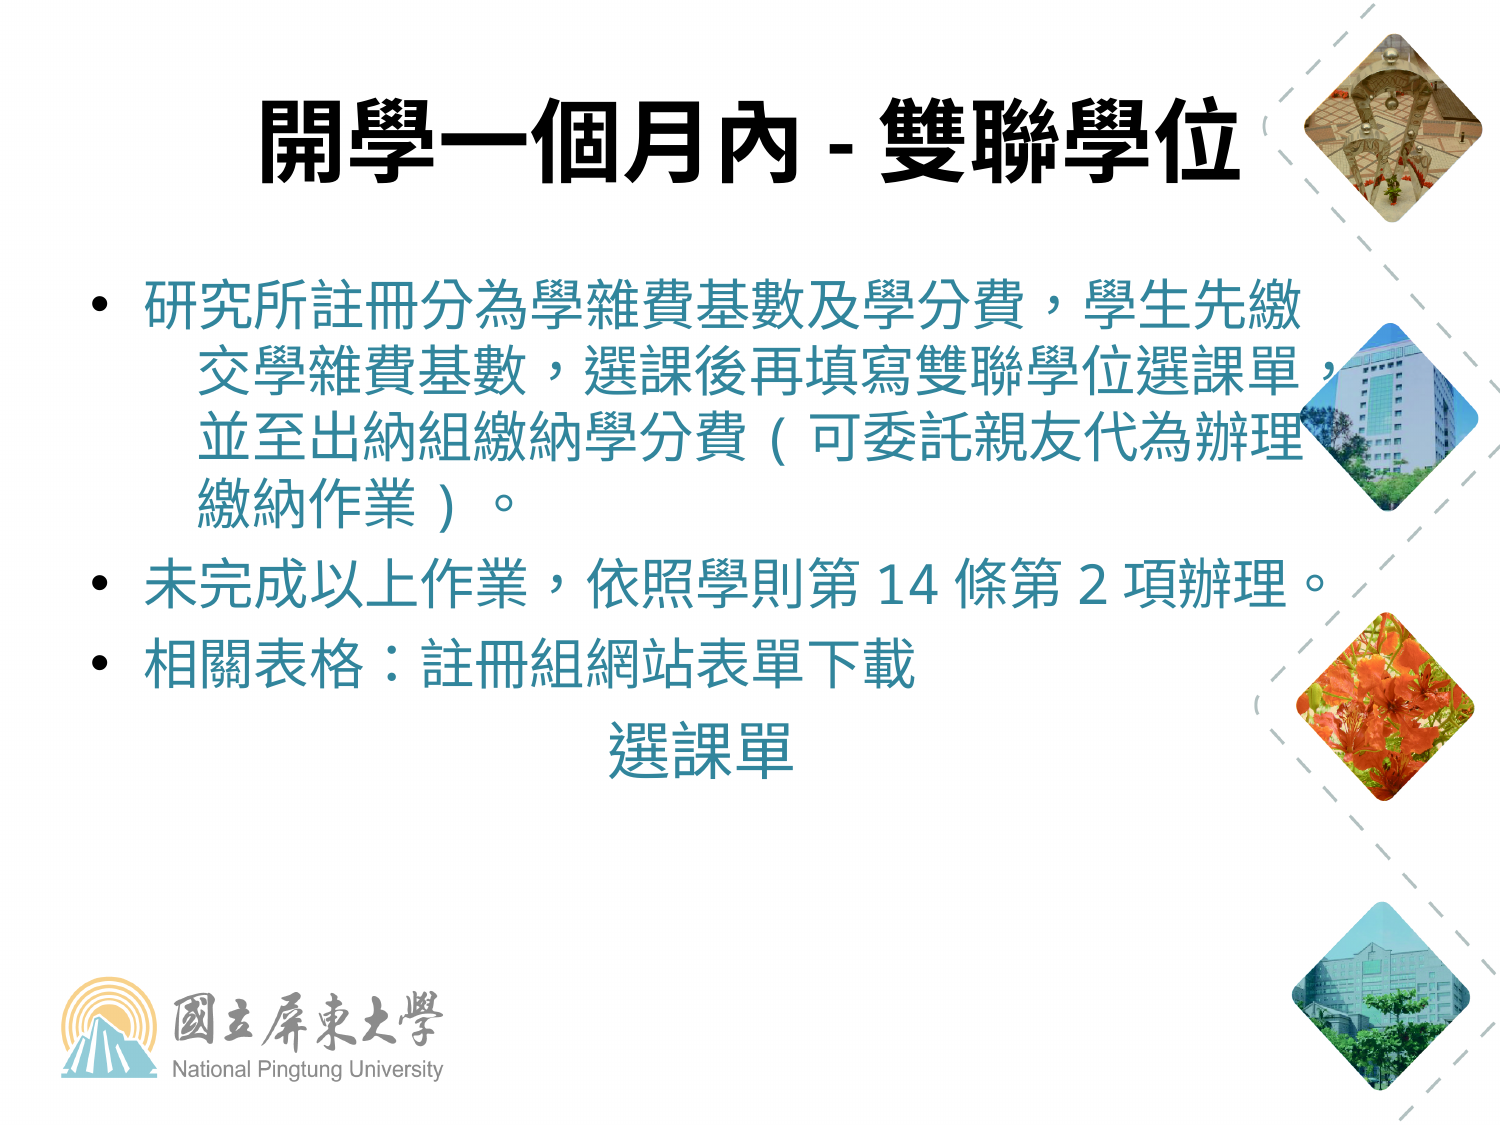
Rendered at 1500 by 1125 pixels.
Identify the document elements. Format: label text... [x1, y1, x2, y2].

list 研究所註冊分為學雜費基數及學分費，學生先繳交學雜費基數，選課後再填寫雙聯學位選課單，並至出納組繳納學分費(可委託親友代為辦理繳納作業)。 未完成以上作業，依照學則第14條第2項辦理。 相關表格：註冊組網站表單下載 選課單 [75, 262, 1329, 858]
title 開學一個月內-雙聯學位 [75, 45, 1426, 233]
